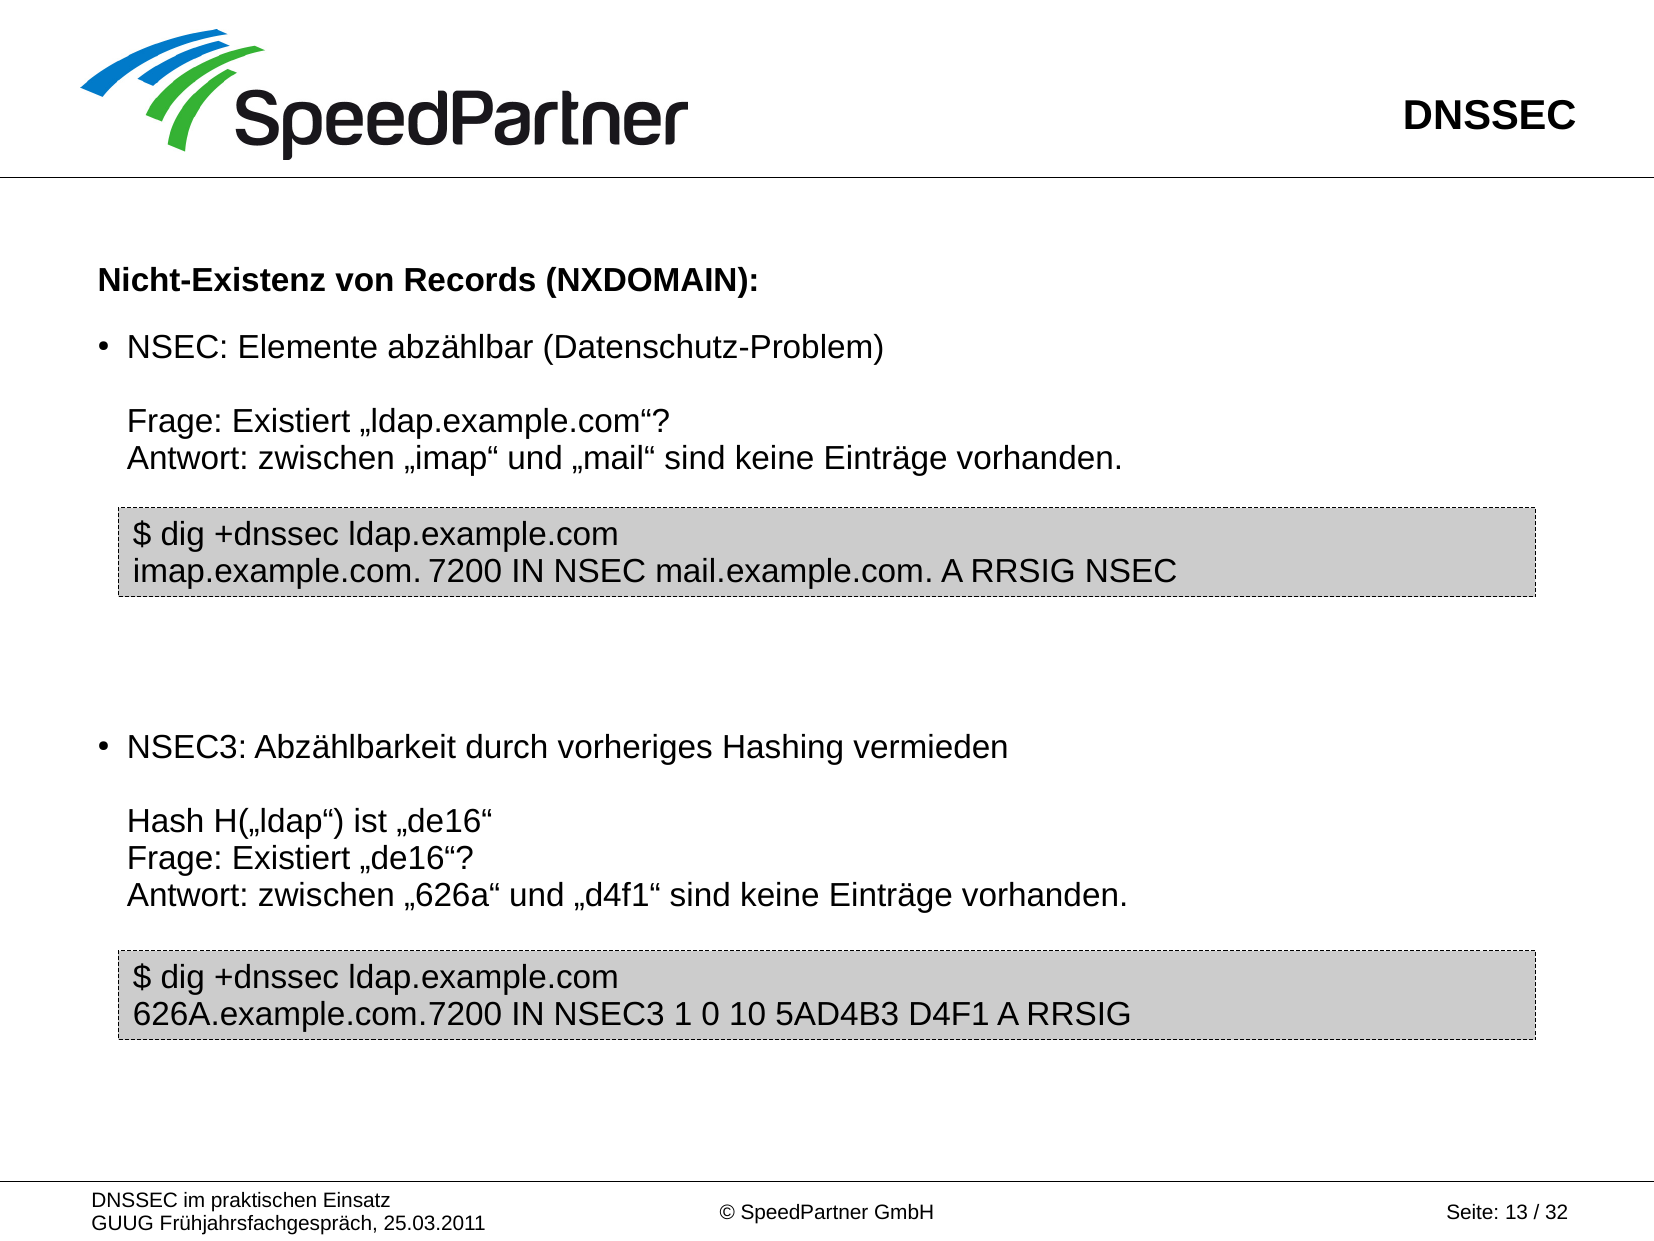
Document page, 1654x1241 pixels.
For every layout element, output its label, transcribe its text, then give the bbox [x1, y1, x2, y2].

text_box $ dig +dnssec ldap.example.com 626A.example.com. 7200 IN NSEC3 1 0 10 5AD4B3 D4F1 A RRSIG [118, 950, 1536, 1040]
text_box Nicht-Existenz von Records (NXDOMAIN): NSEC: Elemente abzählbar (Datenschutz-Problem) Frage: Existiert „ldap.example.com“? Antwort: zwischen „imap“ und „mail“ sind keine Einträge vorhanden. NSEC3: Abzählbarkeit durch vorheriges Hashing vermieden Hash H(„ldap“) ist „de16“ Frage: Existiert „de16“? Antwort: zwischen „626a“ und „d4f1“ sind keine Einträge vorhanden. [82, 253, 1565, 1151]
picture [80, 29, 688, 160]
title DNSSEC [590, 70, 1577, 160]
text_box $ dig +dnssec ldap.example.com imap.example.com. 7200 IN NSEC mail.example.com. A RRSIG NSEC [118, 507, 1536, 597]
